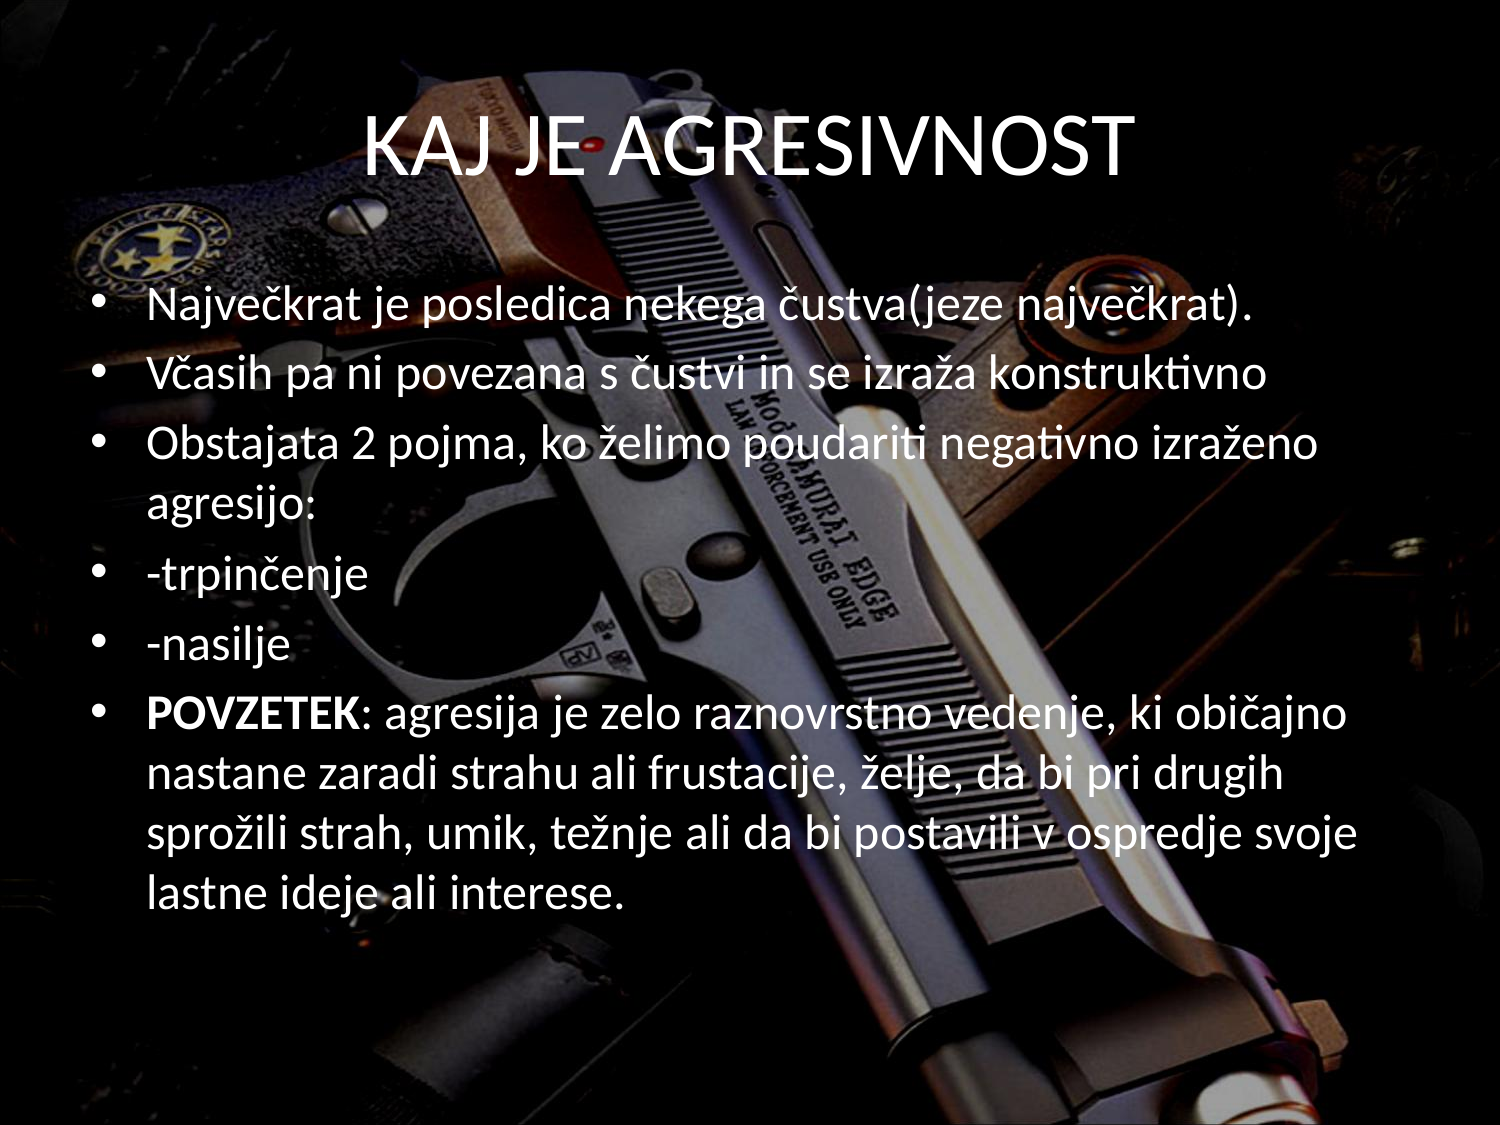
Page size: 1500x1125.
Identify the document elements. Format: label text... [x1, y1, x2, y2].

picture [0, 0, 1500, 1125]
list Največkrat je posledica nekega čustva(jeze največkrat). Včasih pa ni povezana s čustvi in se izraža konstruktivno Obstajata 2 pojma, ko želimo poudariti negativno izraženo agresijo: -trpinčenje -nasilje POVZETEK: agresija je zelo raznovrstno vedenje, ki običajno nastane zaradi strahu ali frustacije, želje, da bi pri drugih sprožili strah, umik, težnje ali da bi postavili v ospredje svoje lastne ideje ali interese. [75, 262, 1425, 1005]
title KAJ JE AGRESIVNOST [75, 45, 1425, 233]
